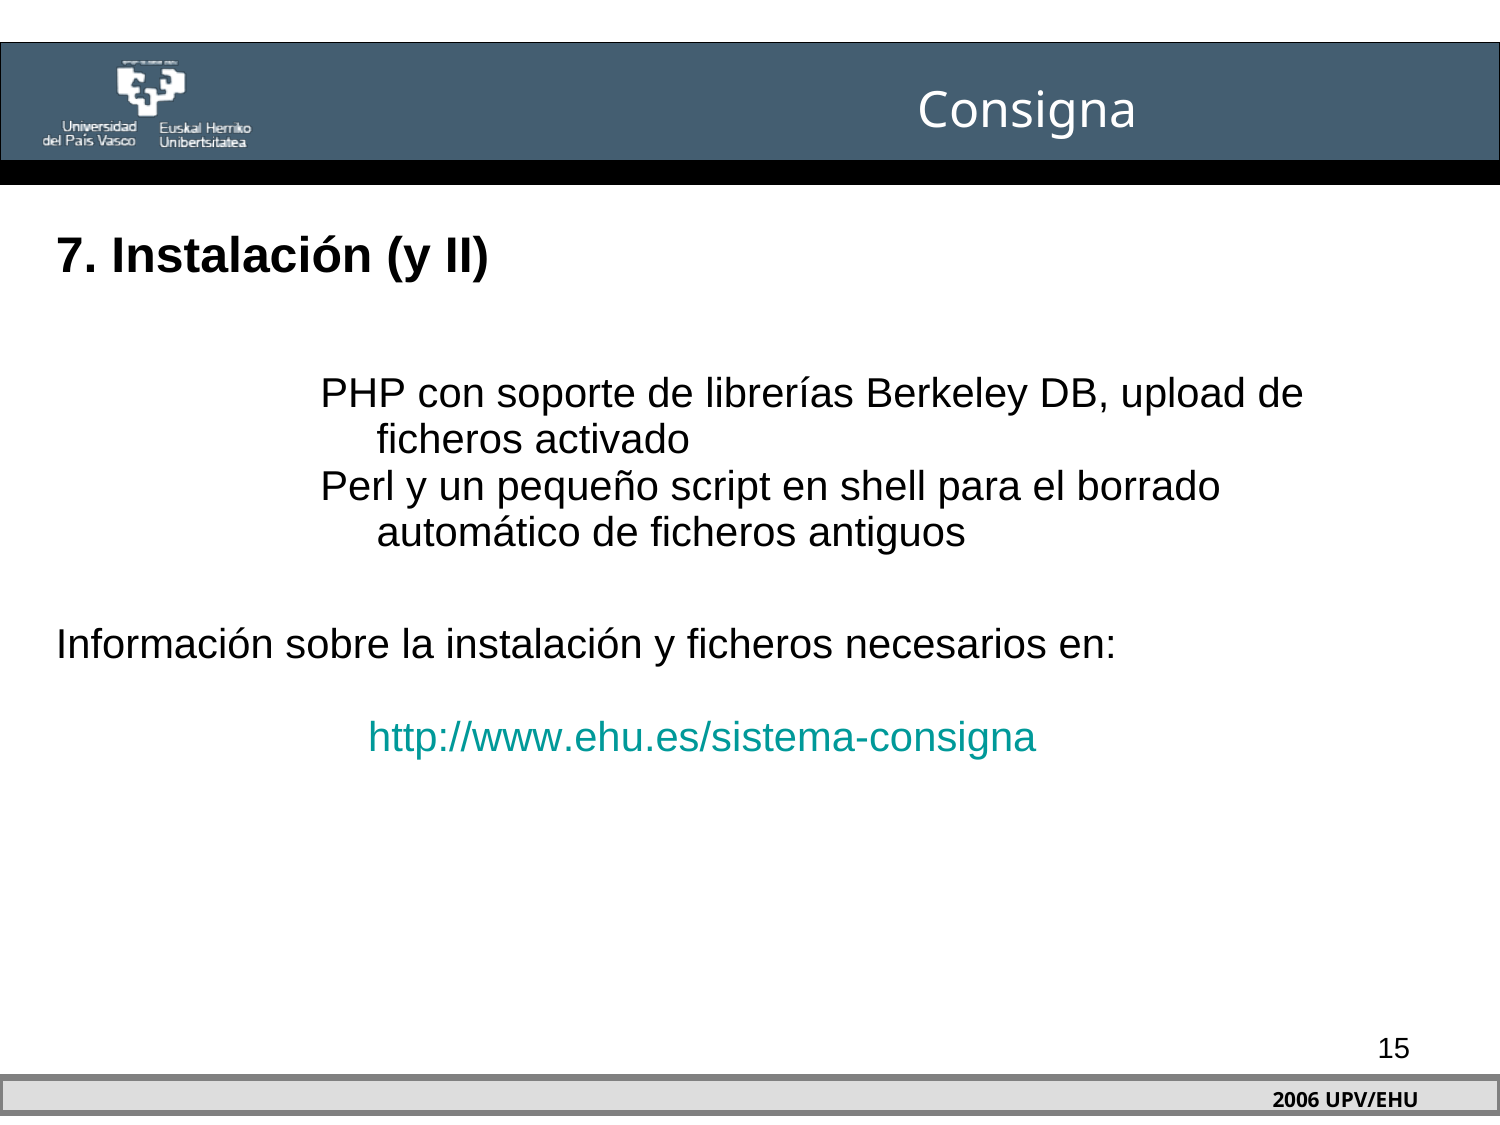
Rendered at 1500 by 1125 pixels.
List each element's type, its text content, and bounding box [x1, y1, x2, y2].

text_box [0, 1077, 1257, 1113]
text_box [0, 42, 1500, 185]
text_box 7. Instalación (y II) [41, 219, 1365, 292]
text_box Información sobre la instalación y ficheros necesarios en: http://www.ehu.es/sistema-consigna [41, 612, 1365, 815]
picture [4, 42, 290, 160]
text_box Consigna [620, 66, 1436, 151]
text_box PHP con soporte de librerías Berkeley DB, upload de ficheros activado Perl y un pequeño script en shell para el borrado automático de ficheros antiguos [5, 361, 1441, 610]
text_box 2006 UPV/EHU [1257, 1077, 1500, 1122]
